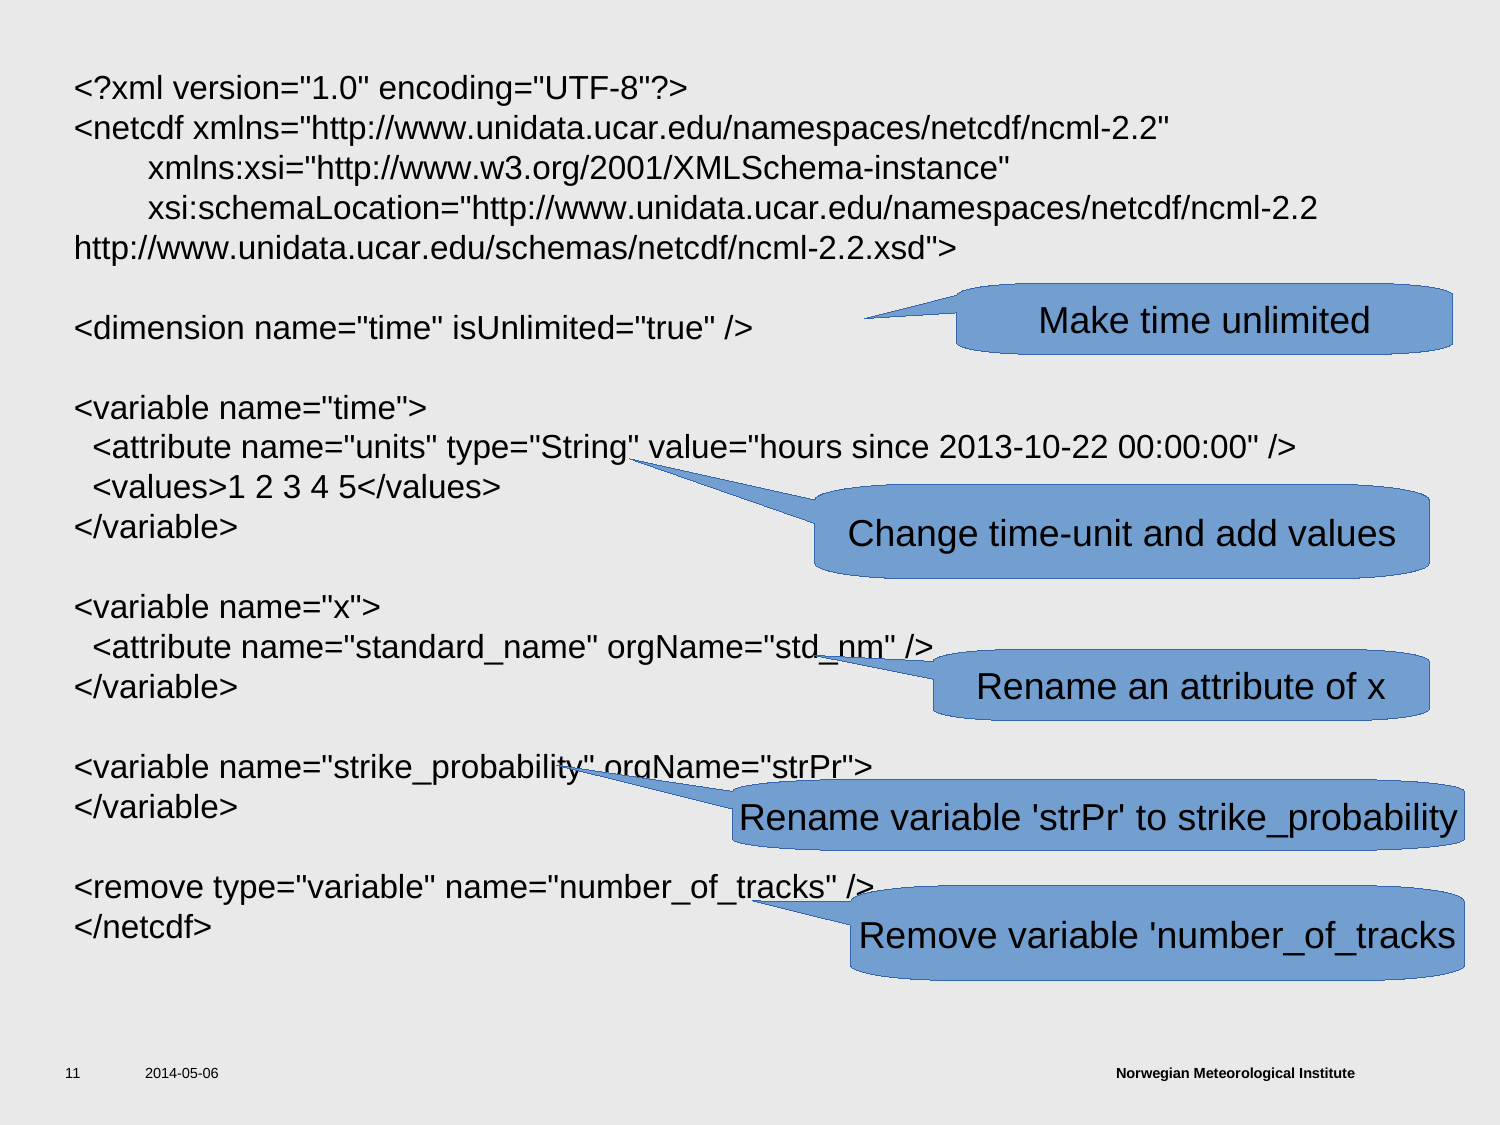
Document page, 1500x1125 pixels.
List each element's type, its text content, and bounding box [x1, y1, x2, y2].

text_box Remove variable 'number_of_tracks [752, 885, 1465, 981]
text_box Make time unlimited [864, 283, 1453, 355]
text_box Rename an attribute of x [813, 649, 1430, 721]
text_box Rename variable 'strPr' to strike_probability [556, 765, 1465, 851]
text_box Change time-unit and add values [629, 458, 1430, 579]
text_box <?xml version="1.0" encoding="UTF-8"?> <netcdf xmlns="http://www.unidata.ucar.edu/namespaces/netcdf/ncml-2.2" xmlns:xsi="http://www.w3.org/2001/XMLSchema-instance" xsi:schemaLocation="http://www.unidata.ucar.edu/namespaces/netcdf/ncml-2.2 http://www.unidata.ucar.edu/schemas/netcdf/ncml-2.2.xsd"> <dimension name="time" isUnlimited="true" /> <variable name="time"> <attribute name="units" type="String" value="hours since 2013-10-22 00:00:00" /> <values>1 2 3 4 5</values> </variable> <variable name="x"> <attribute name="standard_name" orgName="std_nm" /> </variable> <variable name="strike_probability" orgName="strPr"> </variable> <remove type="variable" name="number_of_tracks" /> </netcdf> [59, 59, 1486, 953]
